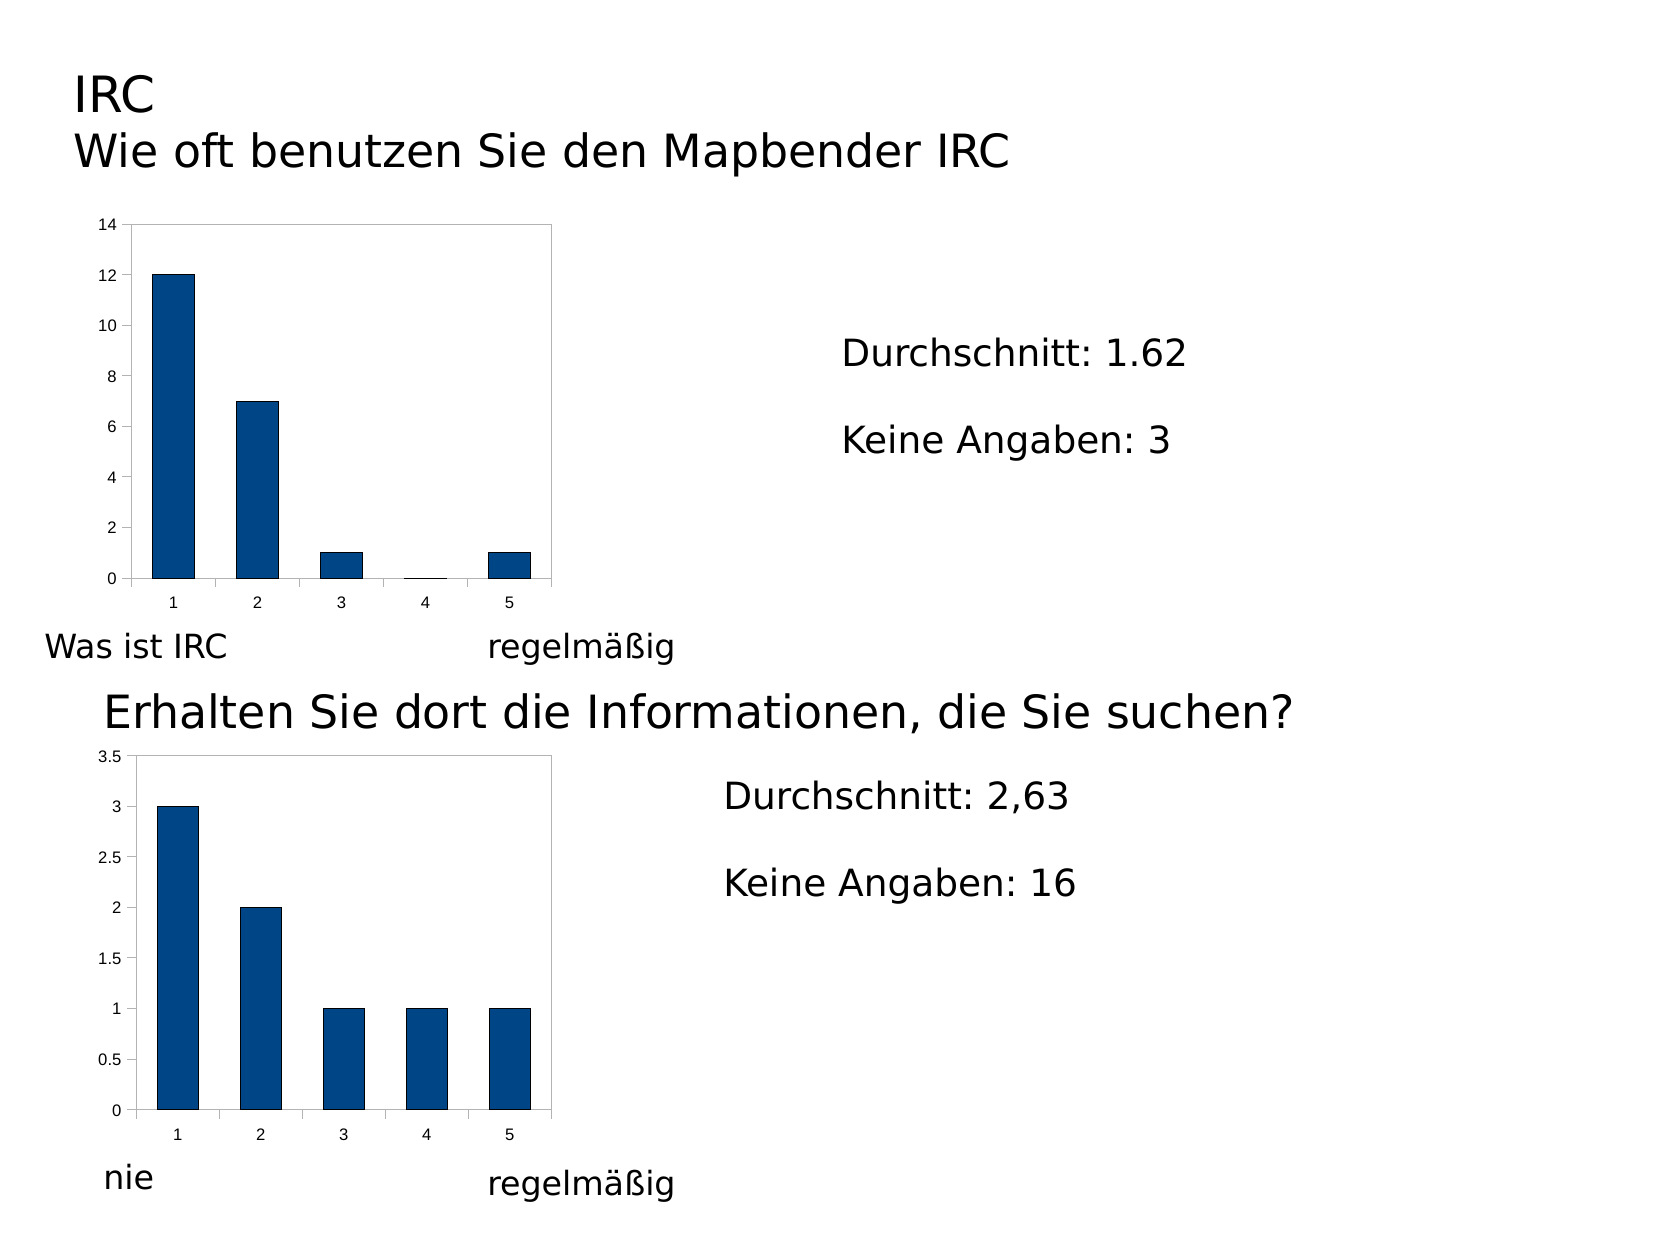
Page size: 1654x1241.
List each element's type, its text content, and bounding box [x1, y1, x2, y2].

text_box regelmäßig [472, 620, 739, 680]
text_box regelmäßig [472, 1157, 709, 1211]
text_box Was ist IRC [29, 620, 266, 674]
text_box Durchschnitt: 1.62 Keine Angaben: 3 [826, 324, 1204, 471]
chart [88, 738, 561, 1152]
text_box Durchschnitt: 2,63 Keine Angaben: 16 [708, 767, 1211, 914]
text_box Erhalten Sie dort die Informationen, die Sie suchen? [88, 679, 1388, 748]
text_box IRC Wie oft benutzen Sie den Mapbender IRC [59, 59, 1447, 186]
text_box nie [88, 1151, 178, 1205]
chart [88, 206, 562, 621]
